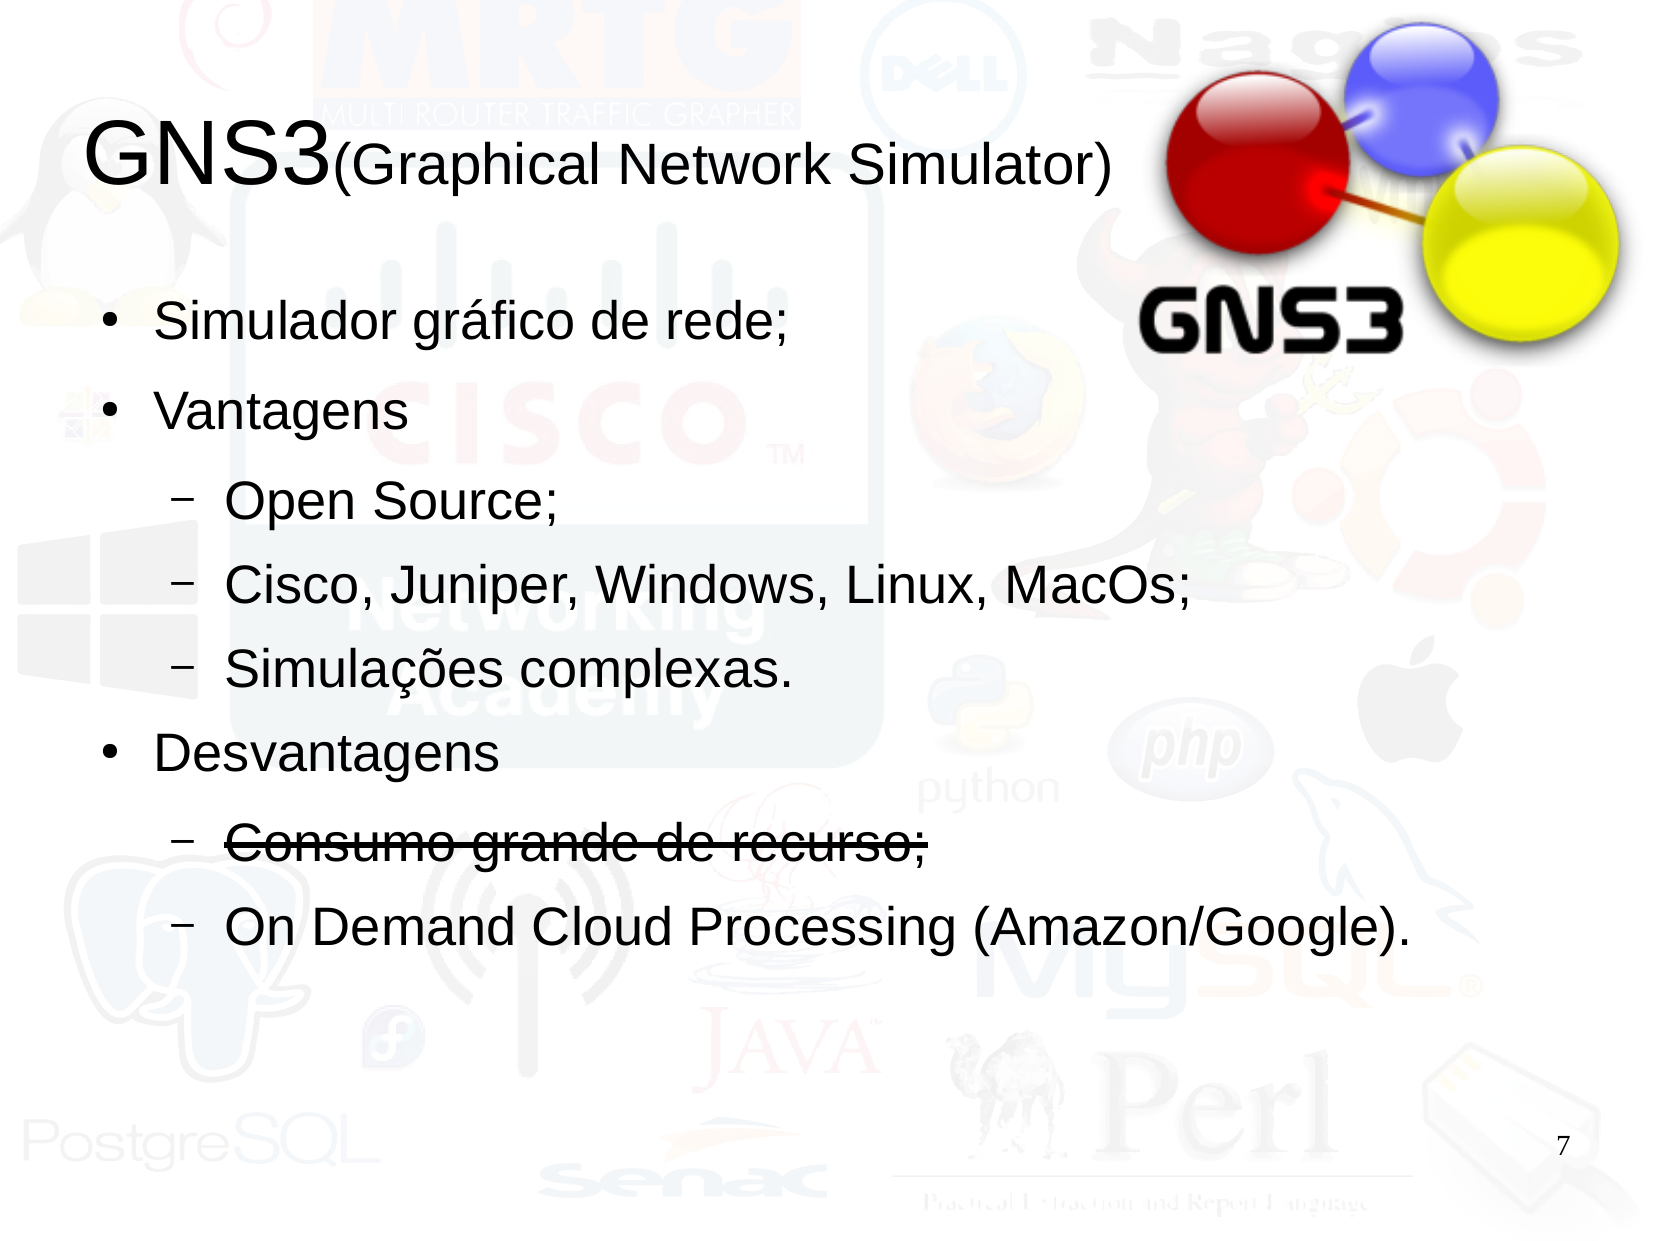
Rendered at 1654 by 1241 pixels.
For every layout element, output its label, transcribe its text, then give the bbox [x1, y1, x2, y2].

list Simulador gráfico de rede; Vantagens Open Source; Cisco, Juniper, Windows, Linux, MacOs; Simulações complexas. Desvantagens Consumo grande de recurso; On Demand Cloud Processing (Amazon/Google). [82, 290, 1571, 1010]
title GNS3(Graphical Network Simulator) [82, 49, 1132, 257]
picture [0, 0, 1654, 1241]
